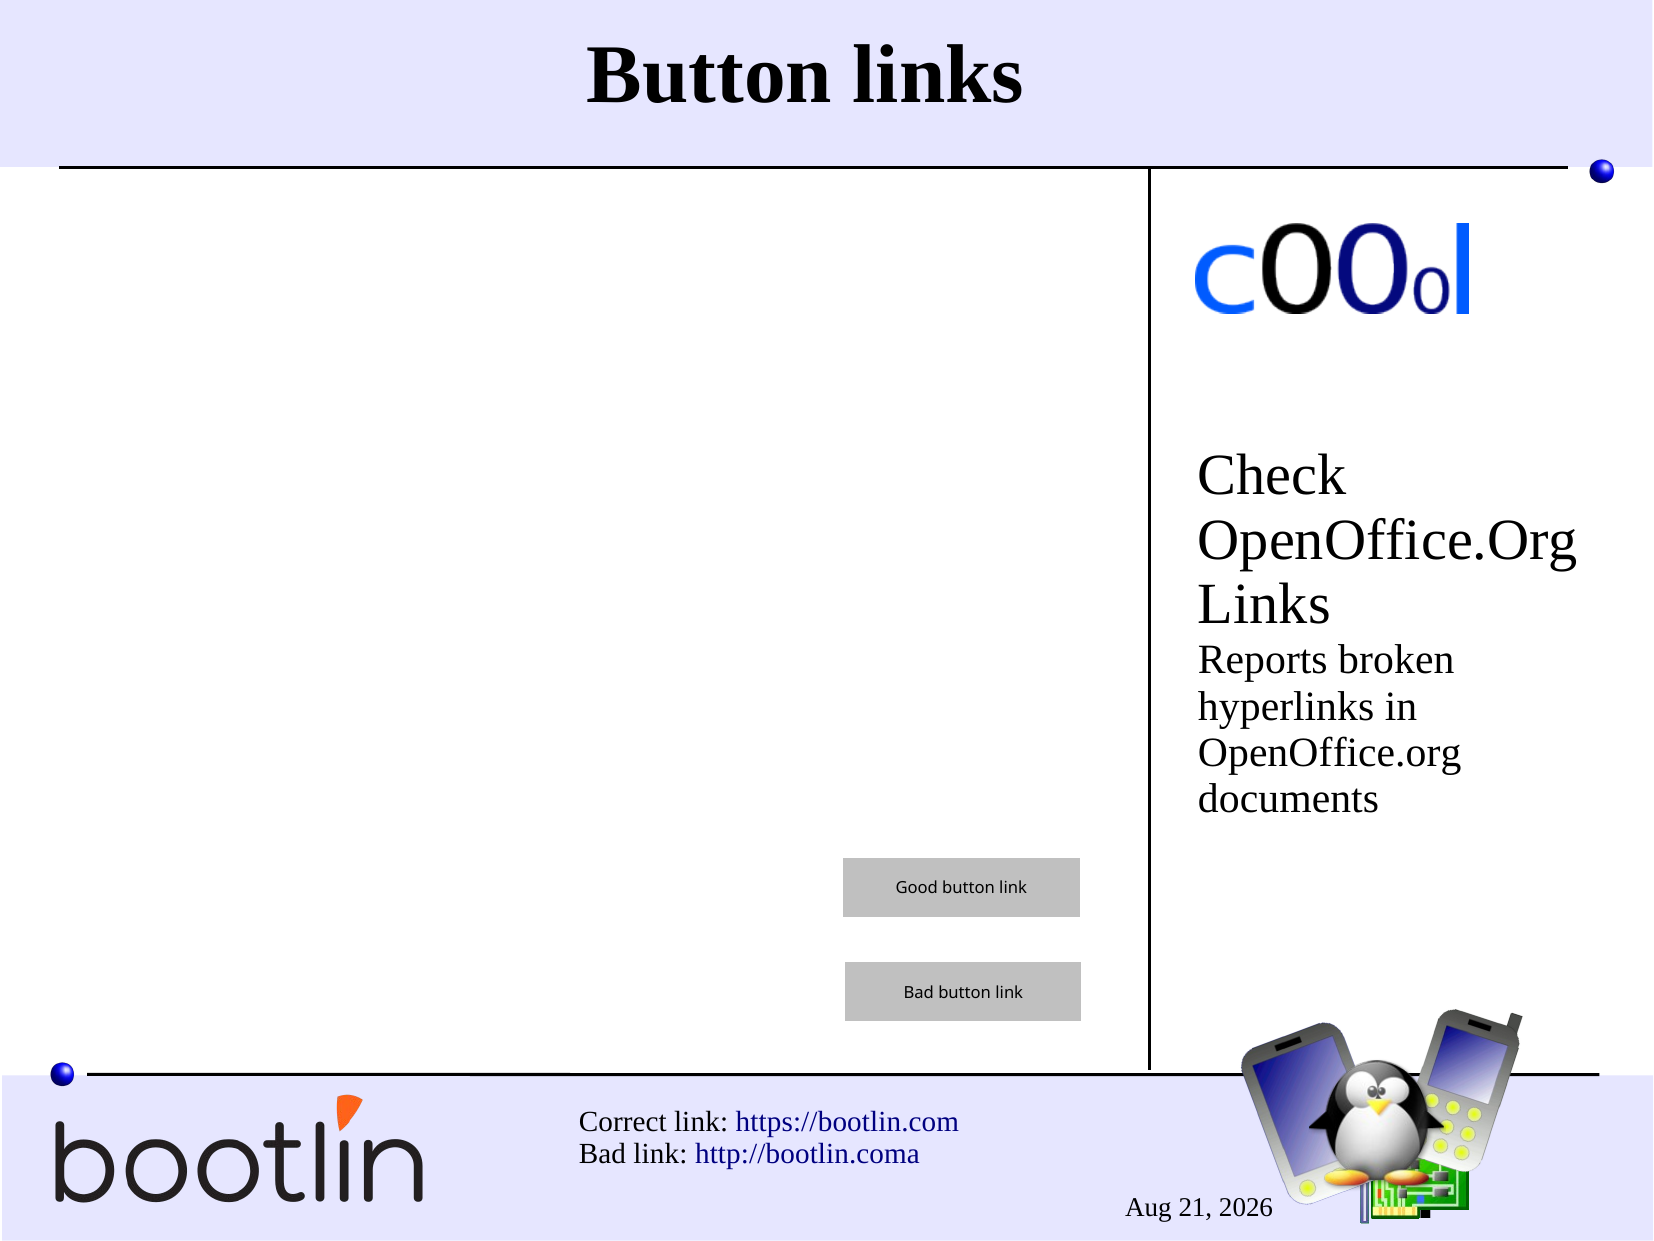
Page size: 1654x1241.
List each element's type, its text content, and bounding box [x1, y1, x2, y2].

picture [1225, 983, 1537, 1241]
picture [1195, 223, 1469, 314]
title Button links [60, 14, 1551, 136]
picture [16, 1071, 461, 1241]
